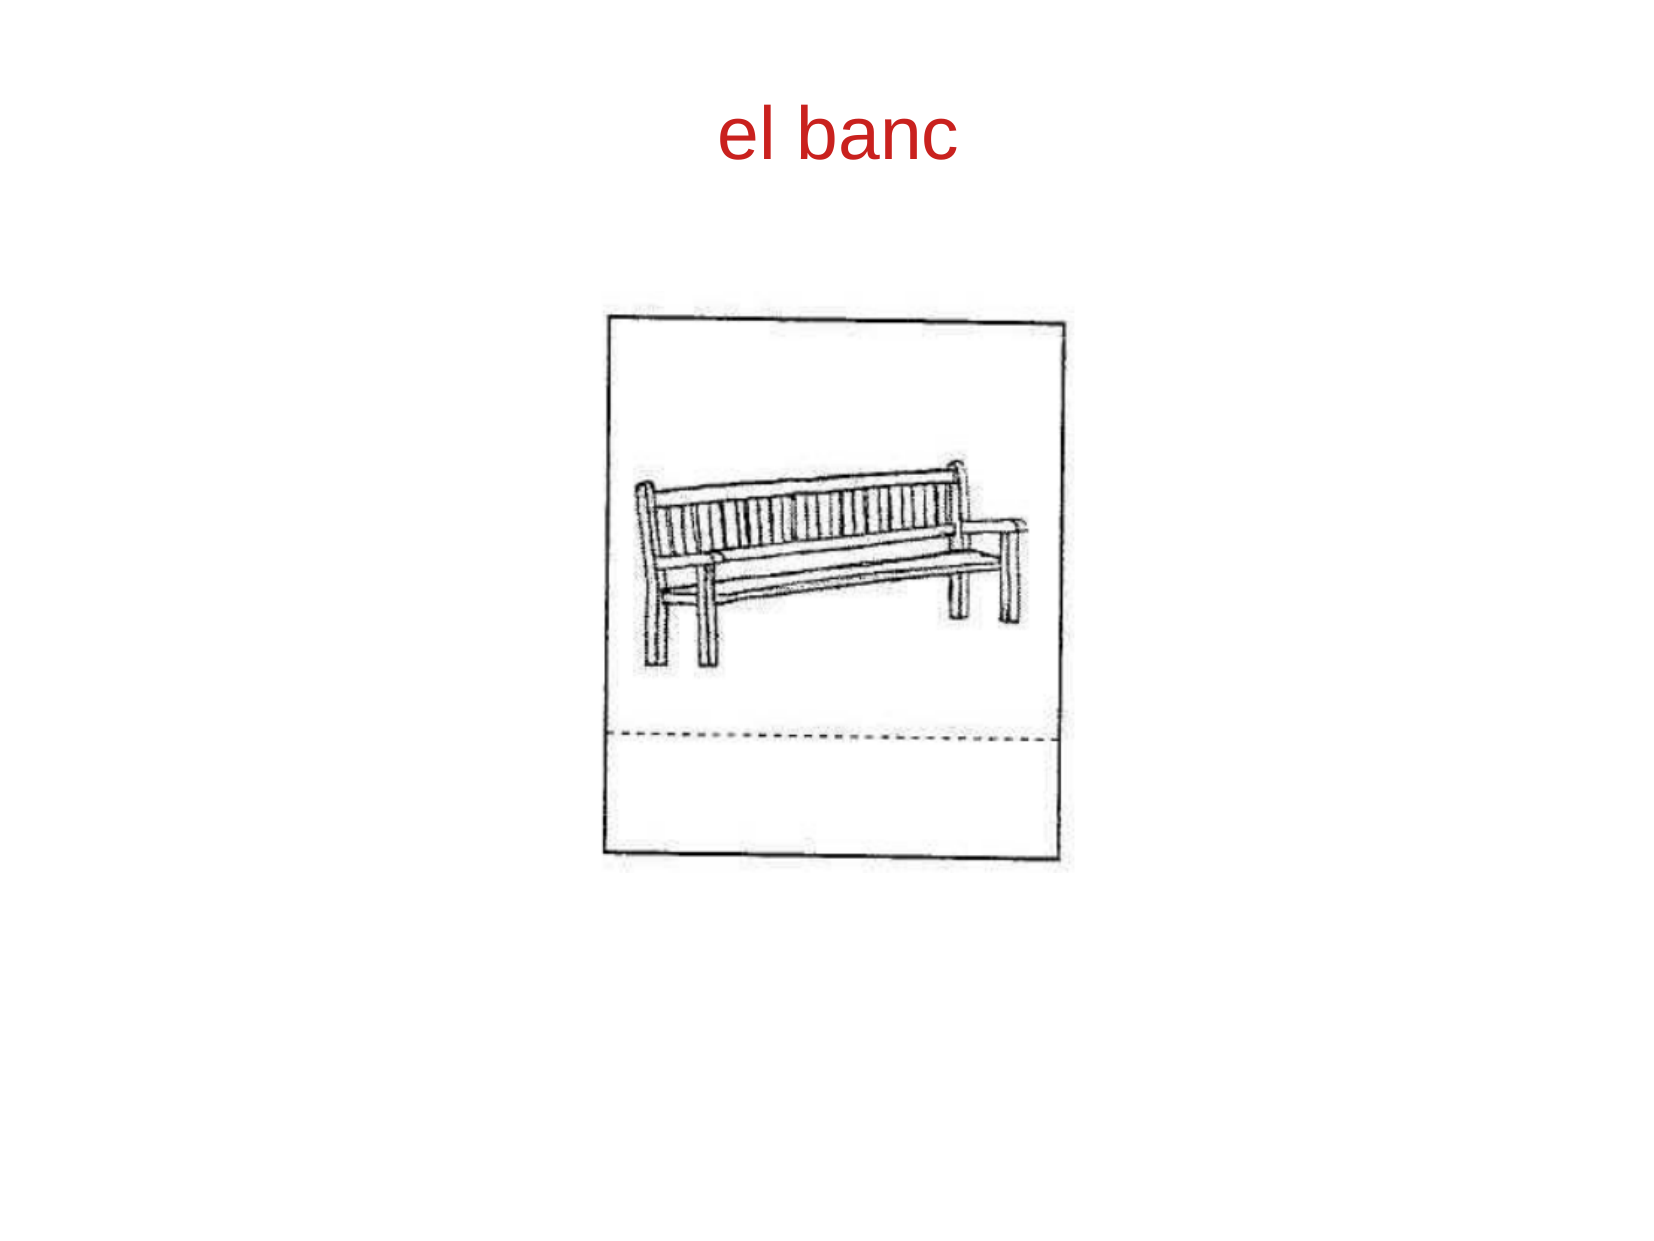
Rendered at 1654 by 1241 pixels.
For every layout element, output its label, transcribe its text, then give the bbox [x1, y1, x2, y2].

text_box el banc [389, 58, 1288, 201]
picture [581, 291, 1094, 873]
